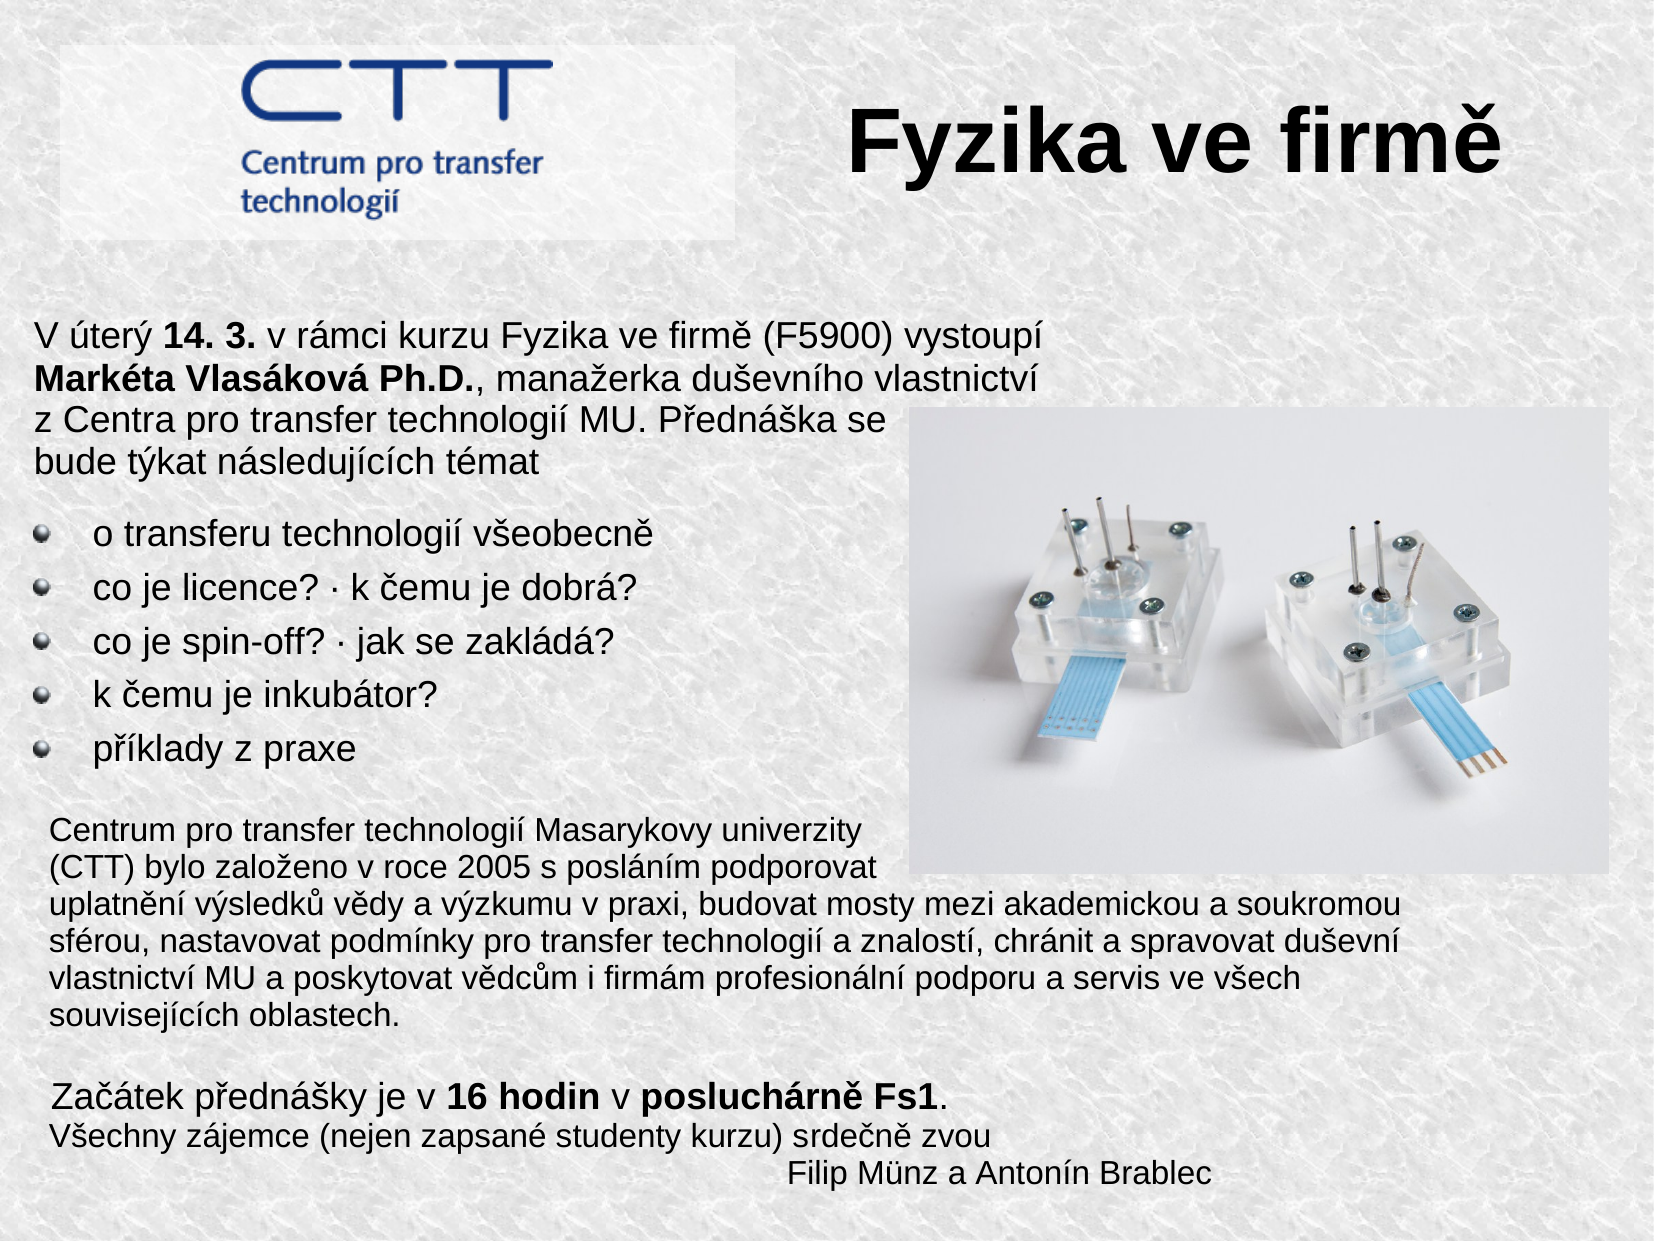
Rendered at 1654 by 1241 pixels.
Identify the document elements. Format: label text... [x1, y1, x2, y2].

picture [0, 0, 1654, 1241]
list V úterý 14. 3. v rámci kurzu Fyzika ve firmě (F5900) vystoupí Markéta Vlasáková Ph.D., manažerka duševního vlastnictví z Centra pro transfer technologií MU. Přednáška se bude týkat následujících témat o transferu technologií všeobecně co je licence? ∙ k čemu je dobrá? co je spin-off? ∙ jak se zakládá? k čemu je inkubátor? příklady z praxe Centrum pro transfer technologií Masarykovy univerzity (CTT) bylo založeno v roce 2005 s posláním podporovat uplatnění výsledků vědy a výzkumu v praxi, budovat mosty mezi akademickou a soukromou sférou, nastavovat podmínky pro transfer technologií a znalostí, chránit a spravovat duševní vlastnictví MU a poskytovat vědcům i firmám profesionální podporu a servis ve všech souvisejících oblastech. Začátek přednášky je v 16 hodin v posluchárně Fs1. Všechny zájemce (nejen zapsané studenty kurzu) srdečně zvou Filip Münz a Antonín Brablec [33, 315, 1501, 1229]
title Fyzika ve firmě [258, 50, 1504, 231]
text_box [60, 45, 736, 241]
